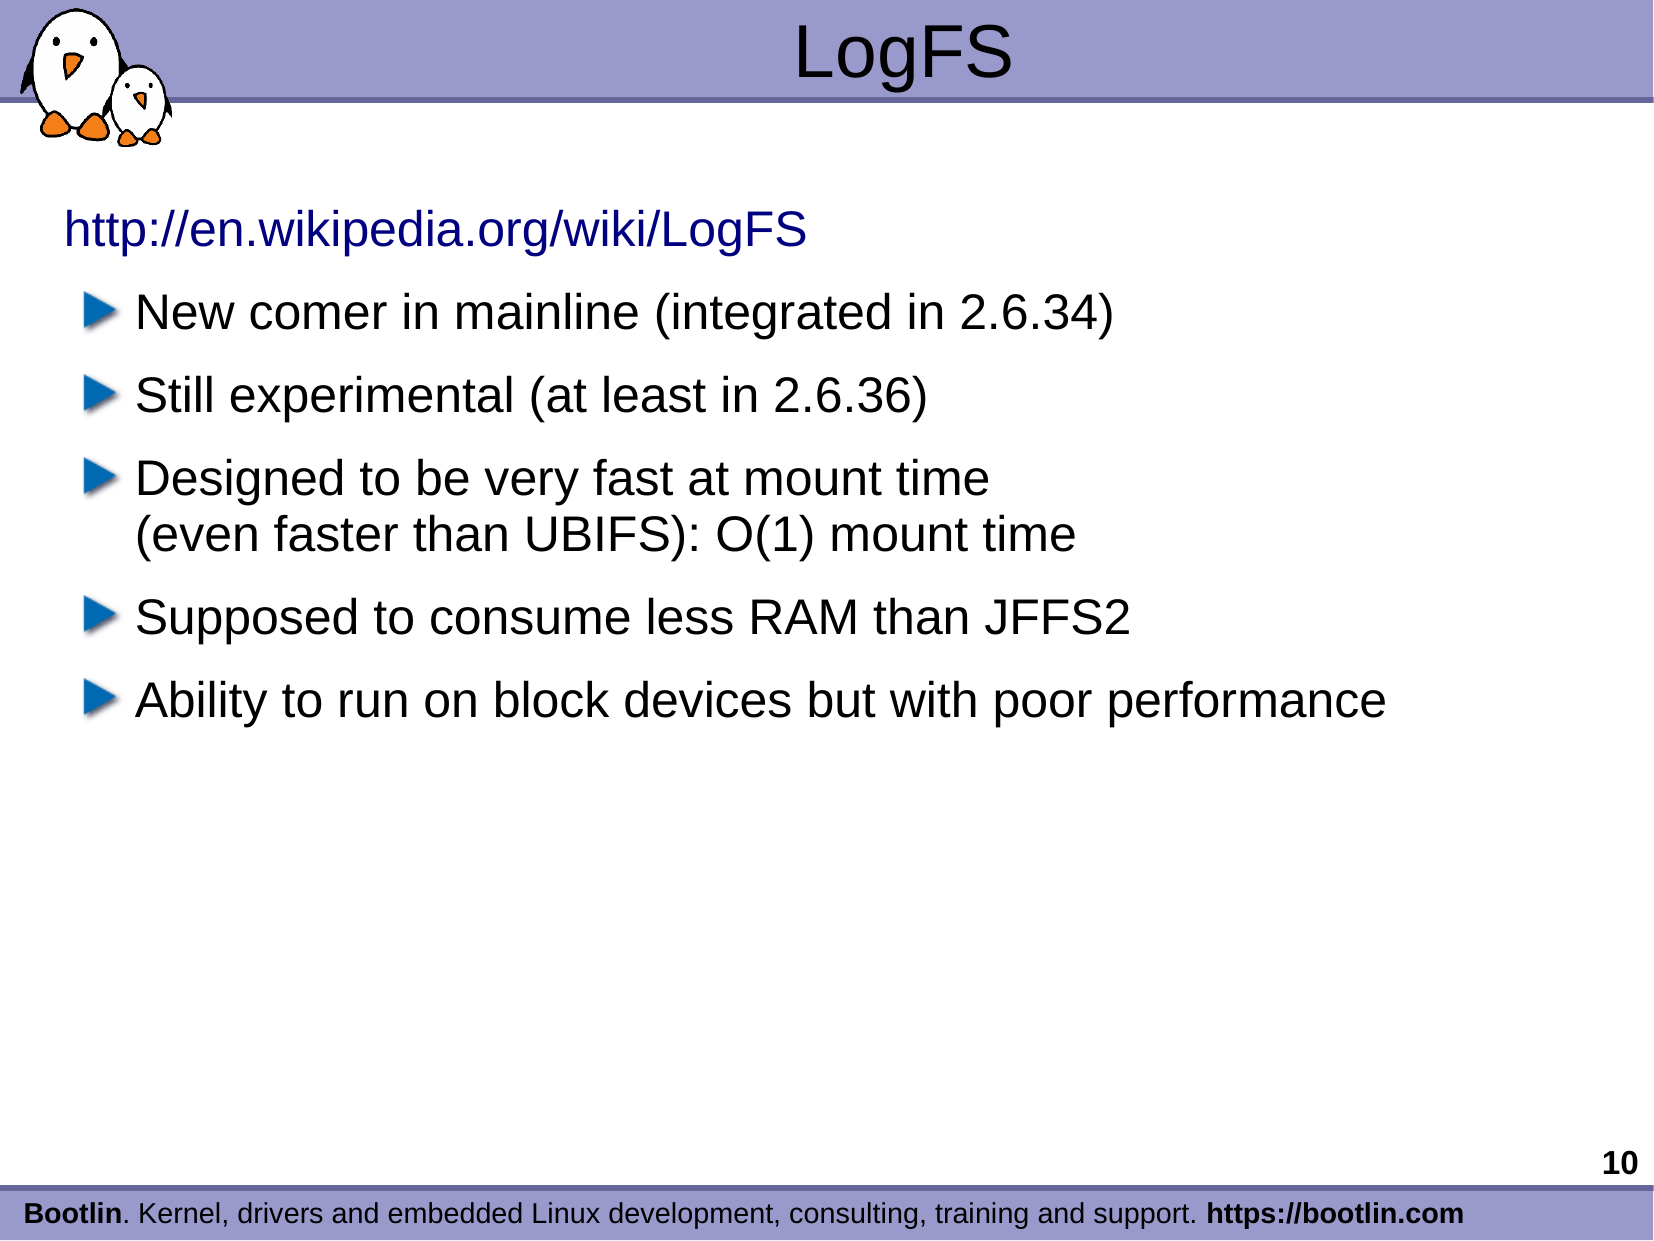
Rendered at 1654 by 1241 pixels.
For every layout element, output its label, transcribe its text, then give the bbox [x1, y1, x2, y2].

list http://en.wikipedia.org/wiki/LogFS New comer in mainline (integrated in 2.6.34) Still experimental (at least in 2.6.36) Designed to be very fast at mount time (even faster than UBIFS): O(1) mount time Supposed to consume less RAM than JFFS2 Ability to run on block devices but with poor performance [63, 201, 1587, 1118]
picture [20, 8, 172, 147]
title LogFS [178, 4, 1631, 98]
